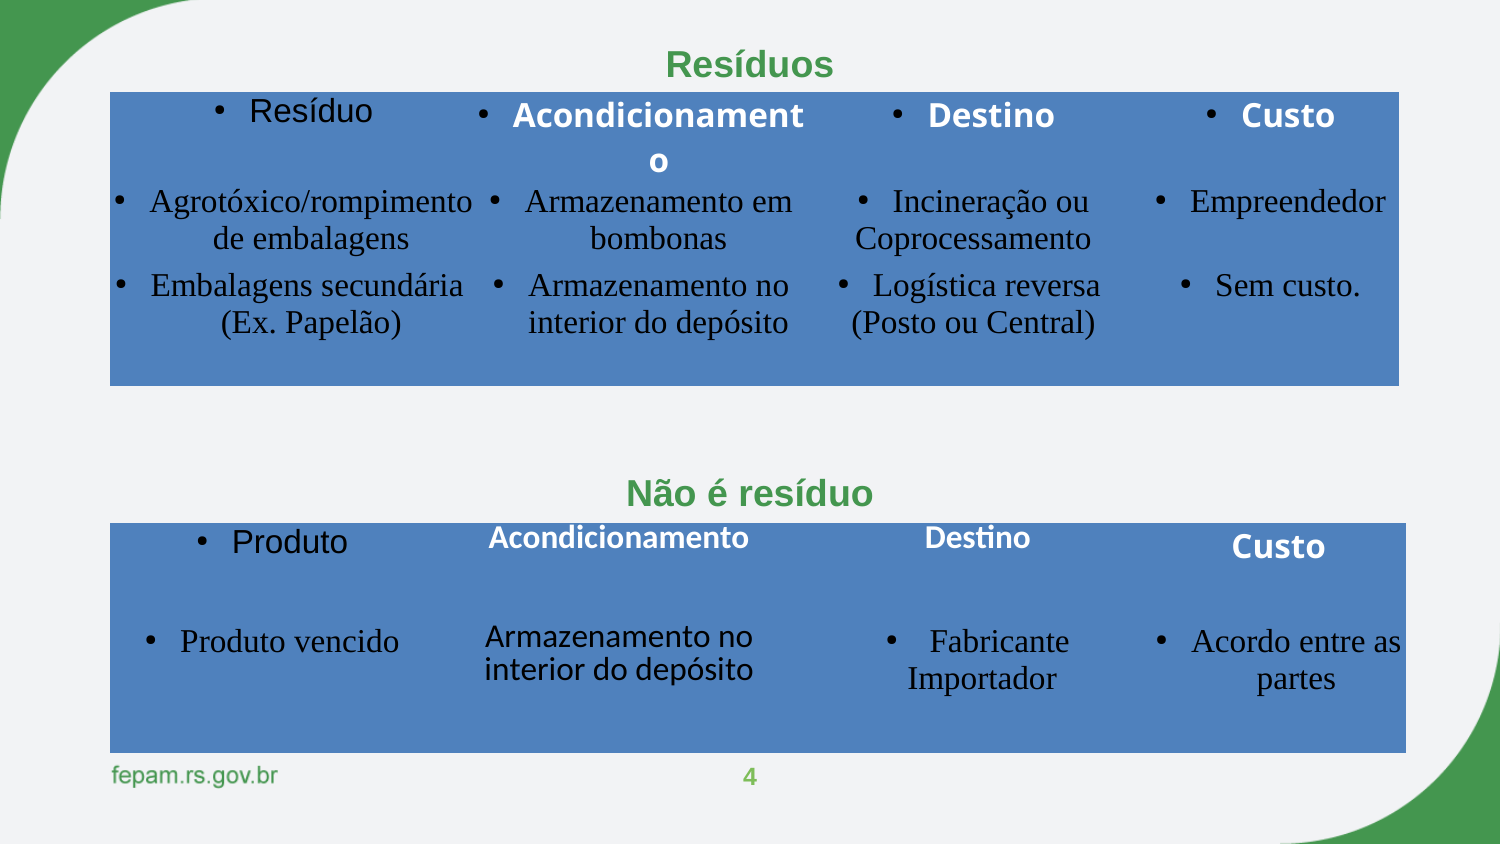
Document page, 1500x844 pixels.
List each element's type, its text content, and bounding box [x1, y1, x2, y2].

table_header Produto [110, 523, 434, 622]
table_cell Incineração ou Coprocessamento [805, 183, 1142, 267]
table_cell Logística reversa (Posto ou Central) [805, 267, 1142, 386]
table_header Acondicionamento [477, 92, 805, 183]
table_cell Acordo entre as partes [1152, 622, 1406, 753]
table_header Acondicionamento [434, 523, 804, 622]
table_cell Armazenamento em bombonas [477, 183, 805, 267]
table_header Custo [1152, 523, 1406, 622]
table_cell Produto vencido [110, 622, 434, 753]
table_cell Embalagens secundária (Ex. Papelão) [110, 267, 477, 386]
table_cell Armazenamento no interior do depósito [434, 622, 804, 753]
table_cell Armazenamento no interior do depósito [477, 267, 805, 386]
table_header Destino [804, 523, 1152, 622]
table_cell Sem custo. [1142, 267, 1399, 386]
table_header Custo [1142, 92, 1399, 183]
slide_number 4 [575, 753, 926, 798]
text_box Não é resíduo [100, 461, 1400, 523]
text_box Resíduos [100, 32, 1400, 93]
table_header Resíduo [110, 92, 477, 183]
table_header Destino [805, 92, 1142, 183]
table_cell Fabricante Importador [804, 622, 1152, 753]
table_cell Empreendedor [1142, 183, 1399, 267]
table_cell Agrotóxico/rompimento de embalagens [110, 183, 477, 267]
